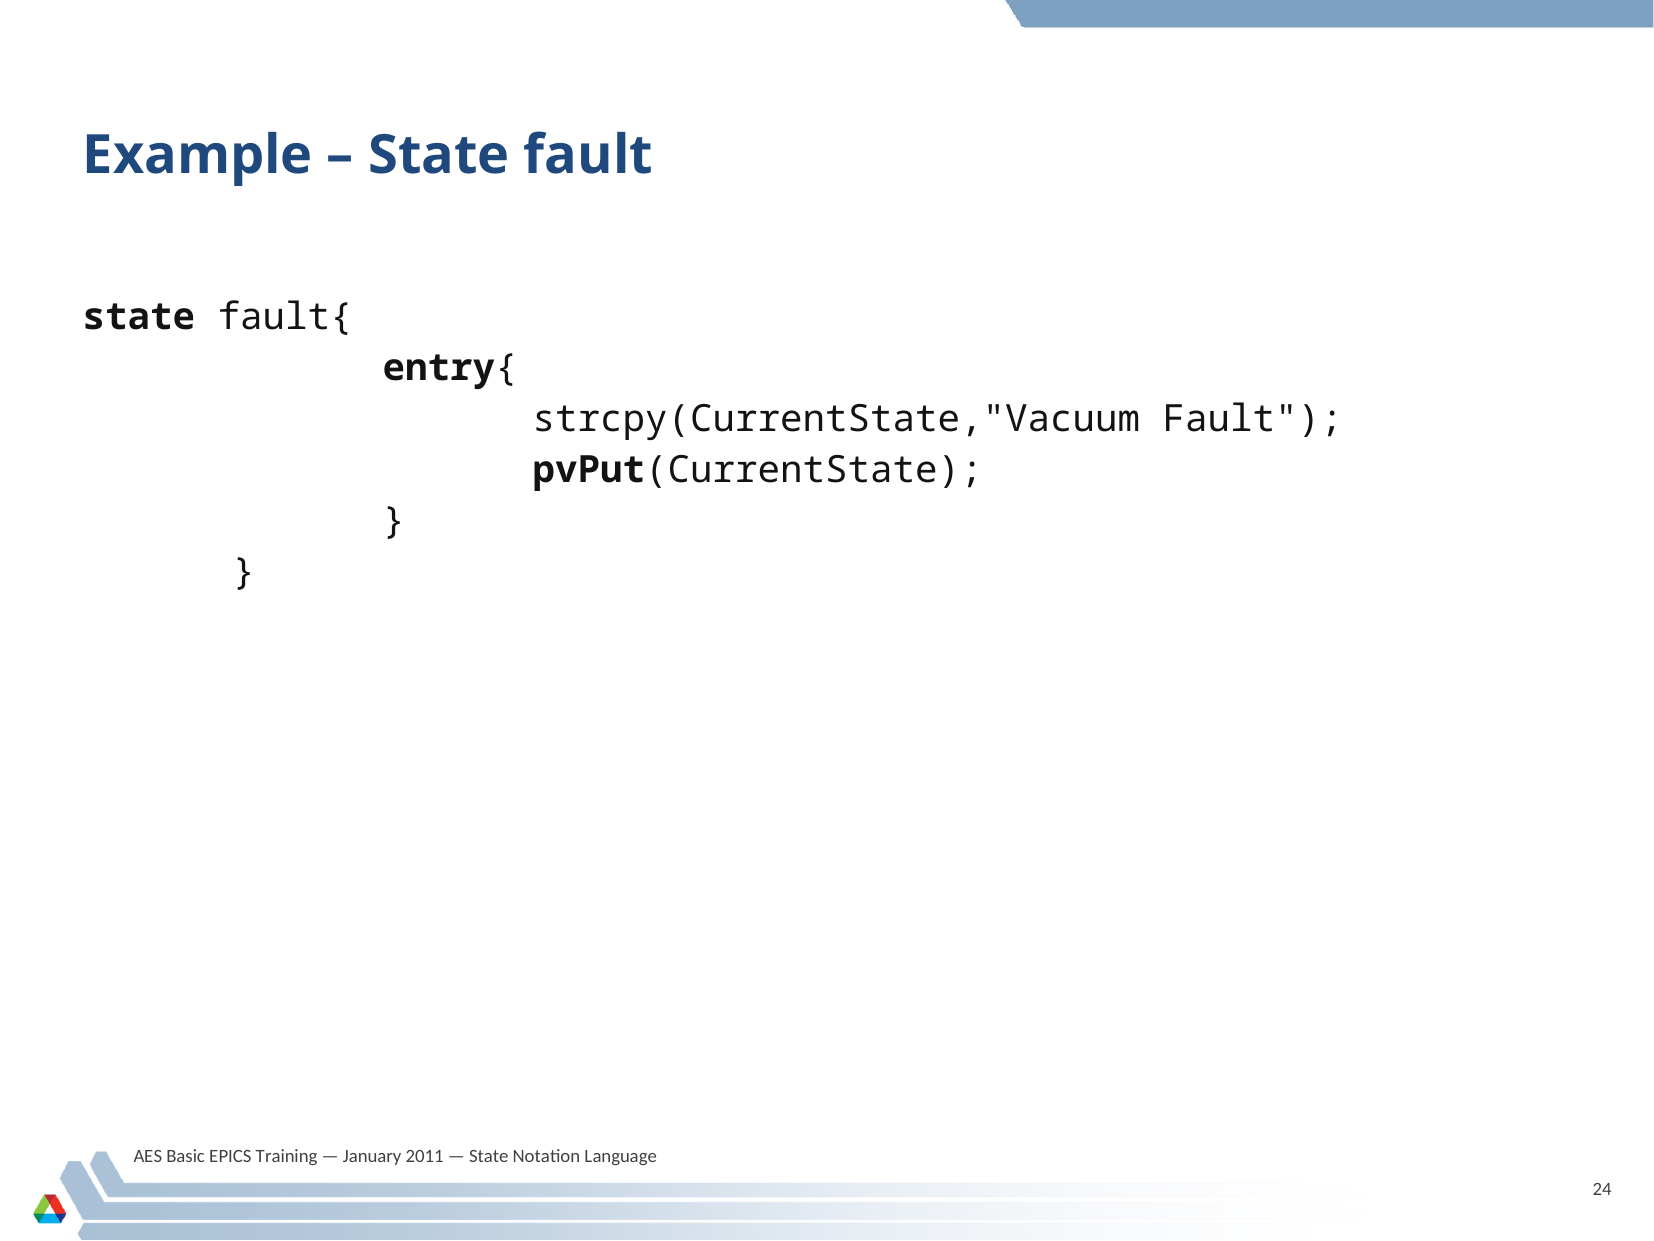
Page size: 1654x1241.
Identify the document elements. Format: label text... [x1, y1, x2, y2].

picture [0, 0, 1654, 29]
title Example – State fault [82, 49, 1571, 257]
picture [0, 1143, 1654, 1240]
list state fault{ entry{ strcpy(CurrentState,"Vacuum Fault"); pvPut(CurrentState); } } [82, 289, 1571, 1108]
